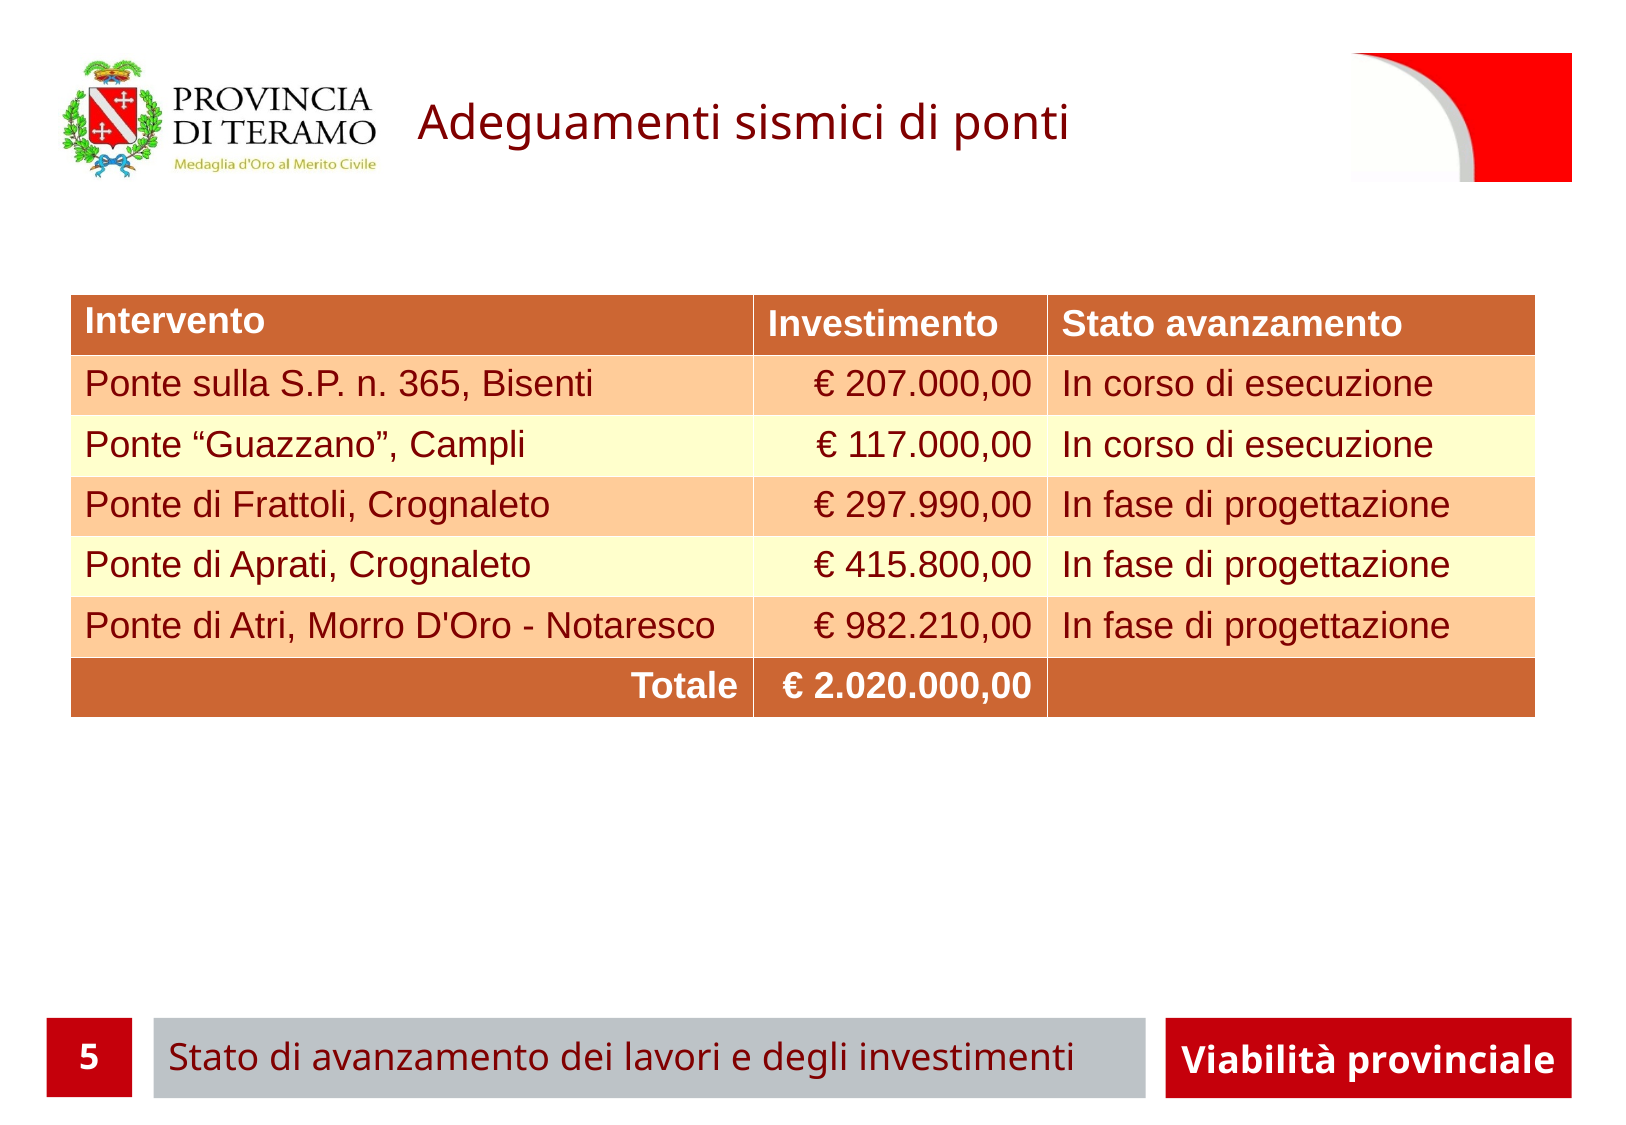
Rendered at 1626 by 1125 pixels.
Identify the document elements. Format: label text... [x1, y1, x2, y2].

table_cell Ponte sulla S.P. n. 365, Bisenti [71, 356, 753, 415]
table_cell € 982.210,00 [754, 597, 1047, 657]
table_cell Ponte di Atri, Morro D'Oro - Notaresco [71, 597, 753, 657]
table_cell Totale [71, 658, 753, 717]
table_cell € 2.020.000,00 [754, 658, 1047, 717]
table_cell In fase di progettazione [1048, 537, 1535, 596]
table_cell [1048, 658, 1535, 717]
picture [1352, 53, 1572, 182]
table_cell Ponte di Aprati, Crognaleto [71, 537, 753, 596]
table_cell € 297.990,00 [754, 477, 1047, 536]
table_header Intervento [71, 295, 753, 355]
table_cell Ponte “Guazzano”, Campli [71, 416, 753, 476]
table_cell In corso di esecuzione [1048, 416, 1535, 476]
table_cell In fase di progettazione [1048, 477, 1535, 536]
picture [58, 53, 384, 182]
table_cell Ponte di Frattoli, Crognaleto [71, 477, 753, 536]
title Adeguamenti sismici di ponti [406, 53, 1352, 187]
table_header Investimento [754, 295, 1047, 355]
table_header Stato avanzamento [1048, 295, 1535, 355]
table_cell In fase di progettazione [1048, 597, 1535, 657]
table_cell € 207.000,00 [754, 356, 1047, 415]
table_cell € 117.000,00 [754, 416, 1047, 476]
table_cell € 415.800,00 [754, 537, 1047, 596]
table_cell In corso di esecuzione [1048, 356, 1535, 415]
